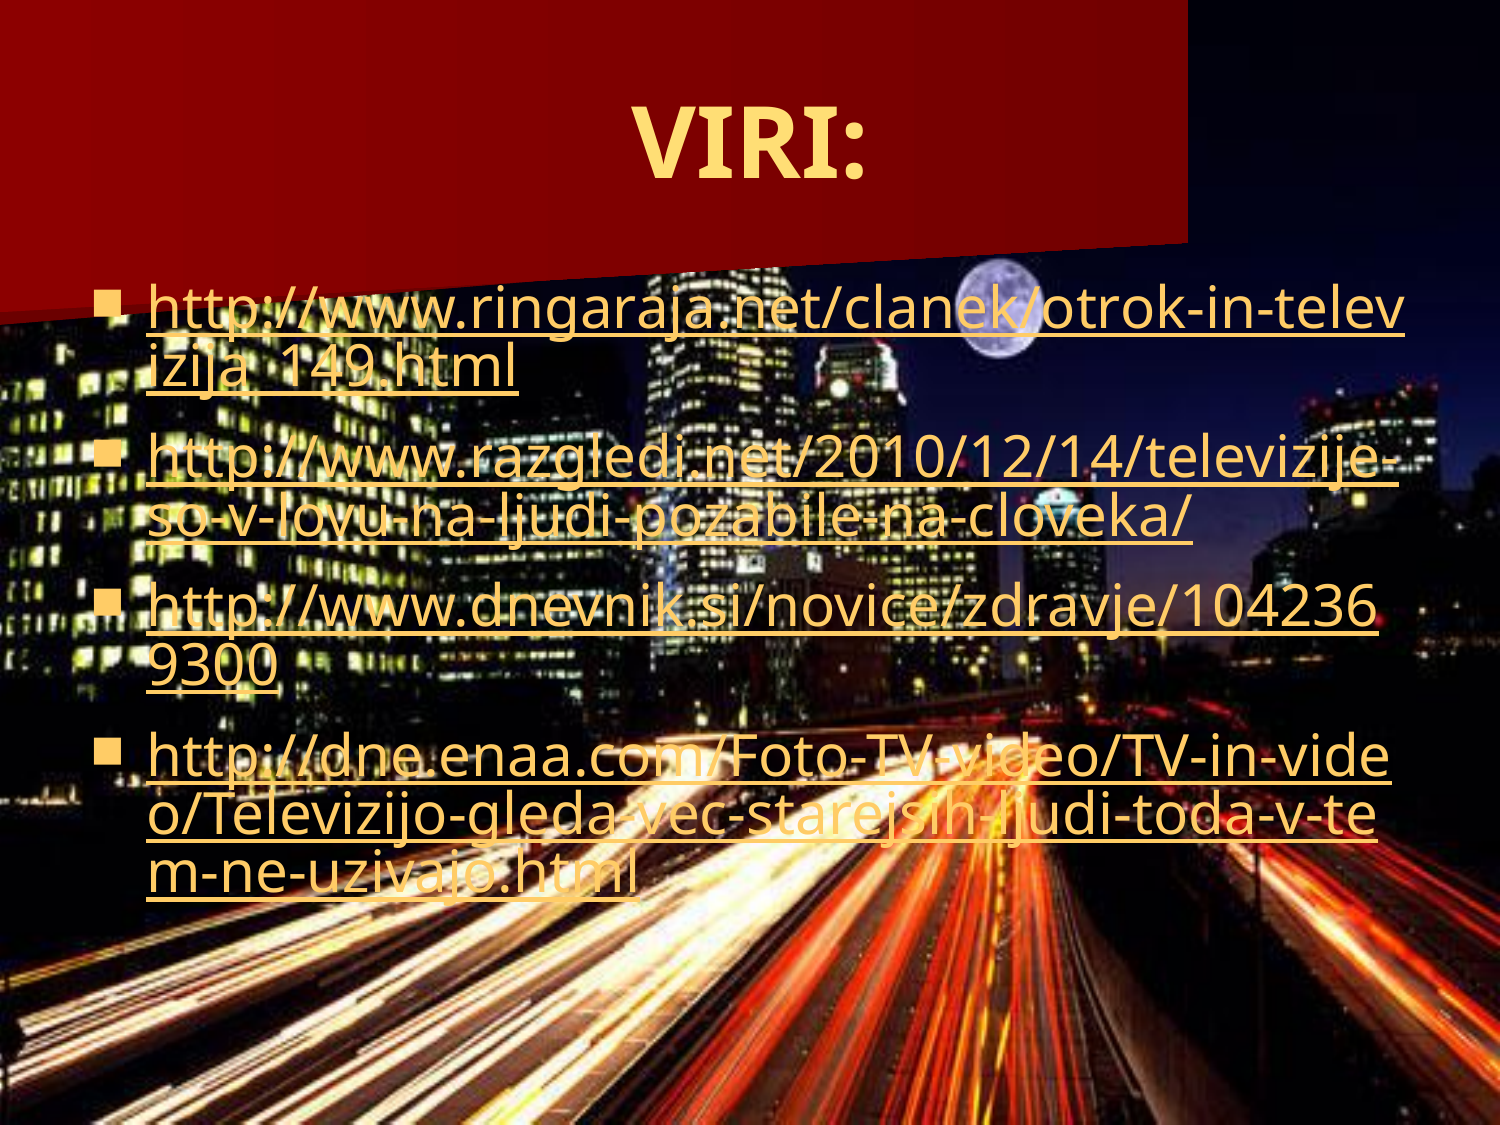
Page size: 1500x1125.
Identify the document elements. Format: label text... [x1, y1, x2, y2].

list http://www.ringaraja.net/clanek/otrok-in-televizija_149.html http://www.razgledi.net/2010/12/14/televizije-so-v-lovu-na-ljudi-pozabile-na-cloveka/ http://www.dnevnik.si/novice/zdravje/1042369300 http://dne.enaa.com/Foto-TV-video/TV-in-video/Televizijo-gleda-vec-starejsih-ljudi-toda-v-tem-ne-uzivajo.html [75, 262, 1425, 1000]
title VIRI: [75, 45, 1425, 233]
picture [0, 0, 1500, 1125]
